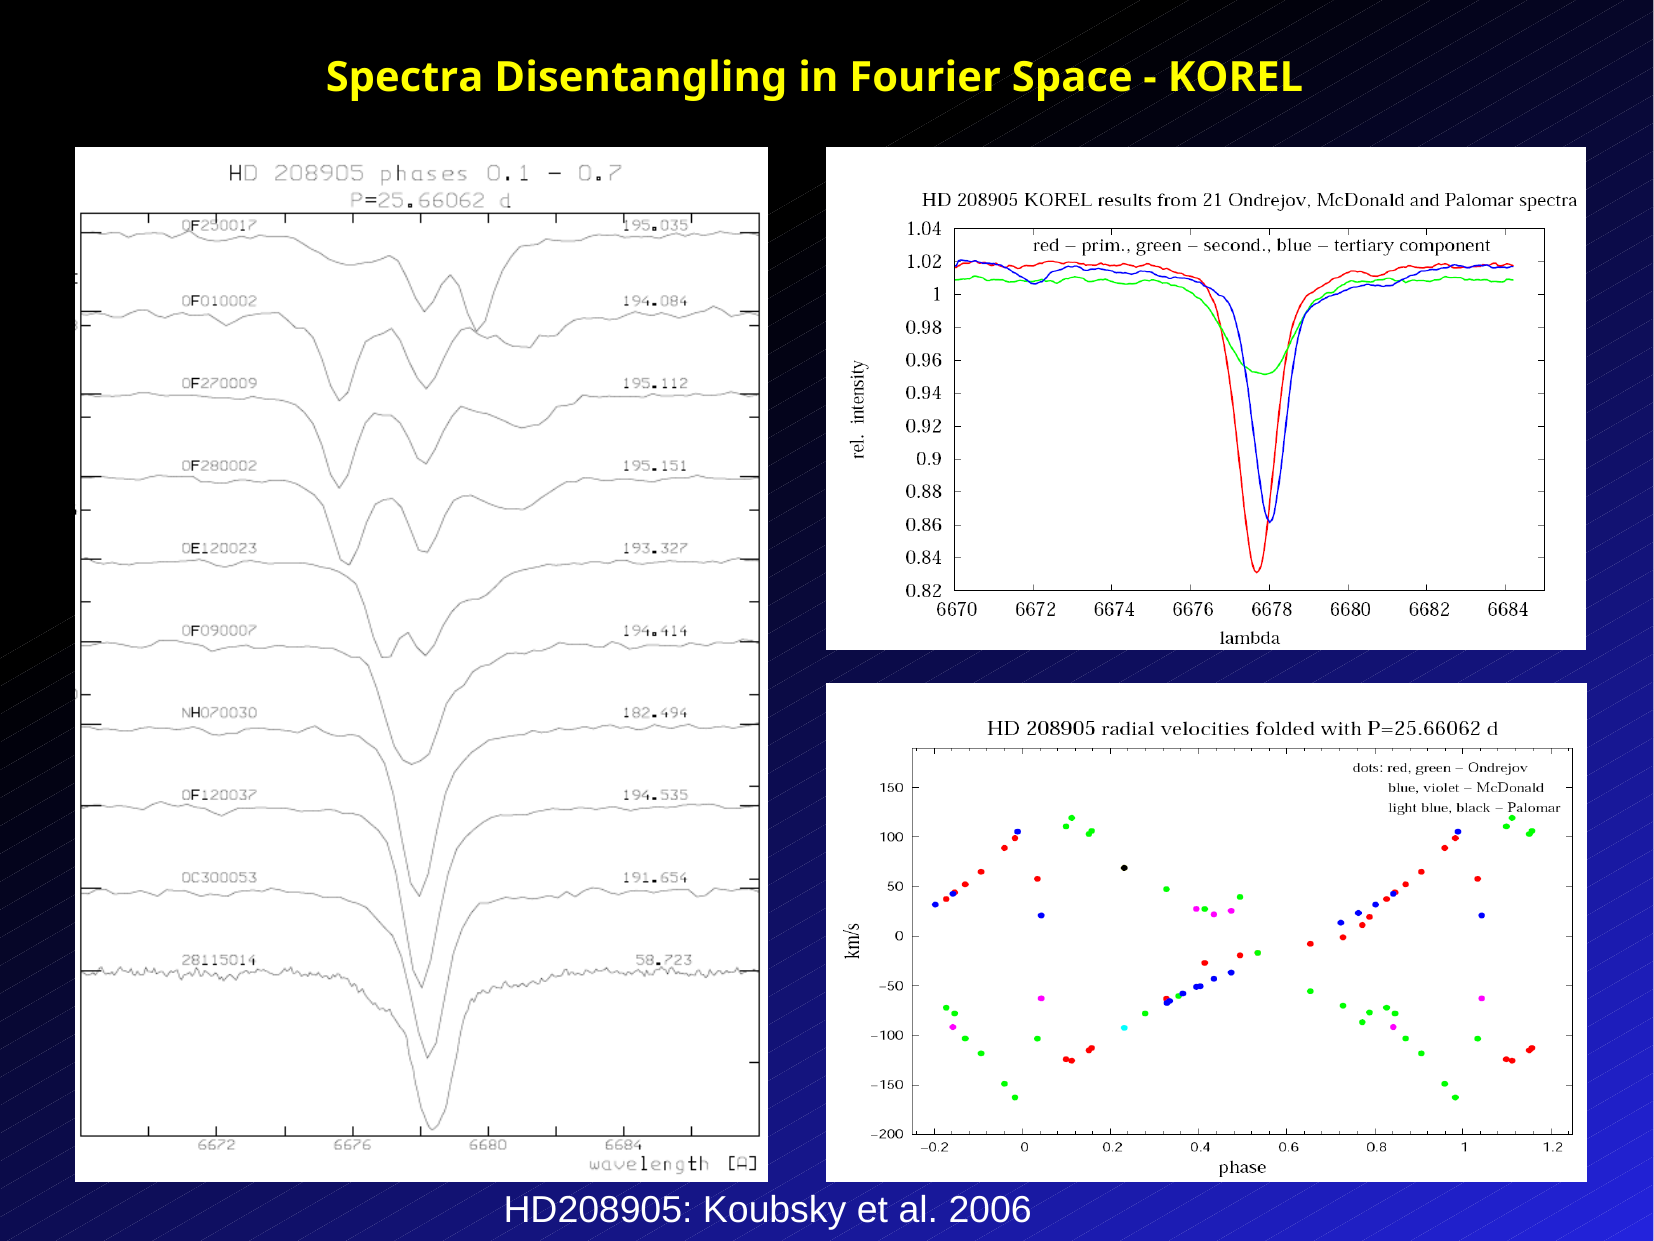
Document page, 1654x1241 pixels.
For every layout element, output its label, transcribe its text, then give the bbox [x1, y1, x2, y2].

picture [826, 683, 1587, 1182]
picture [75, 147, 768, 1182]
picture [826, 147, 1586, 650]
text_box HD208905: Koubsky et al. 2006 [324, 1181, 1211, 1240]
title Spectra Disentangling in Fourier Space - KOREL [147, 29, 1483, 121]
